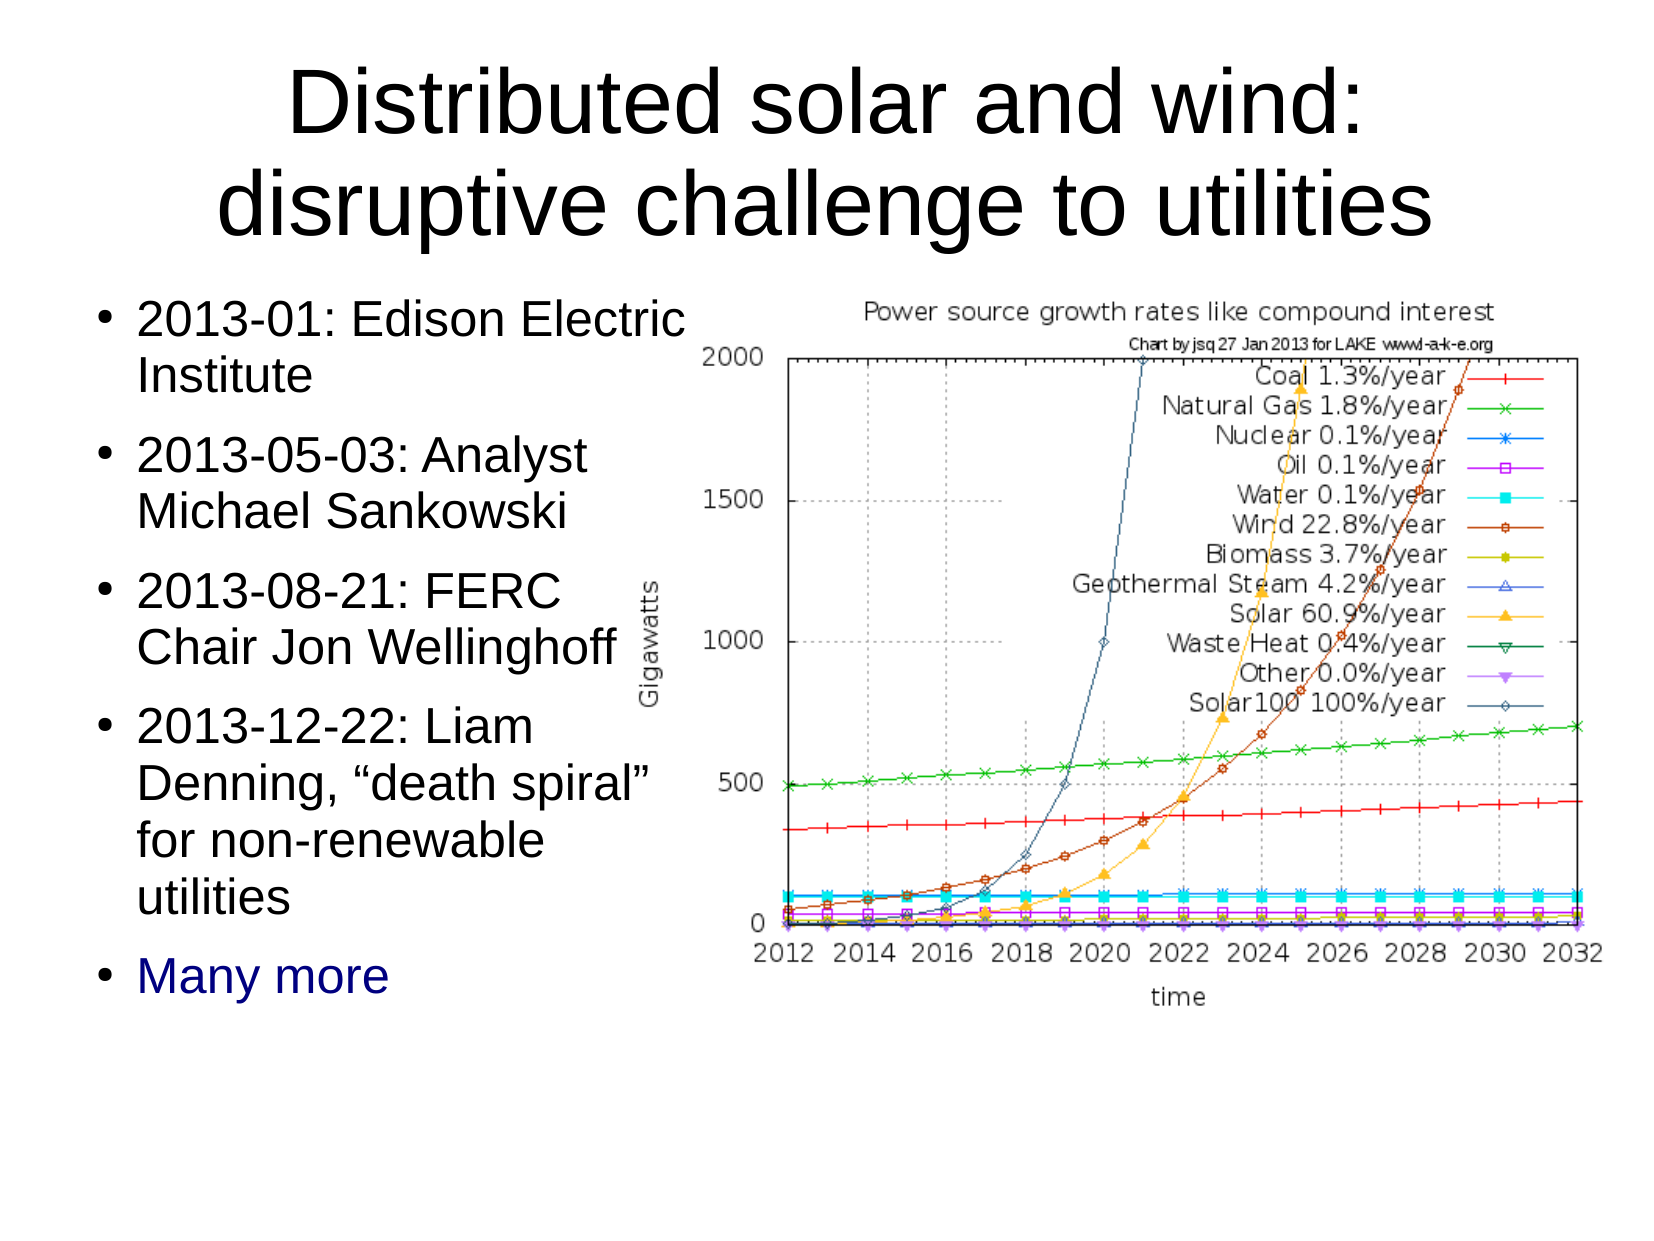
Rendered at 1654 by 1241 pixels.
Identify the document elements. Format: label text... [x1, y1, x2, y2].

picture [630, 269, 1630, 1020]
list 2013-01: Edison Electric Institute 2013-05-03: Analyst Michael Sankowski 2013-08-21: FERC Chair Jon Wellinghoff 2013-12-22: Liam Denning, “death spiral” for non-renewable utilities Many more [82, 290, 691, 1010]
title Distributed solar and wind: disruptive challenge to utilities [82, 49, 1571, 257]
